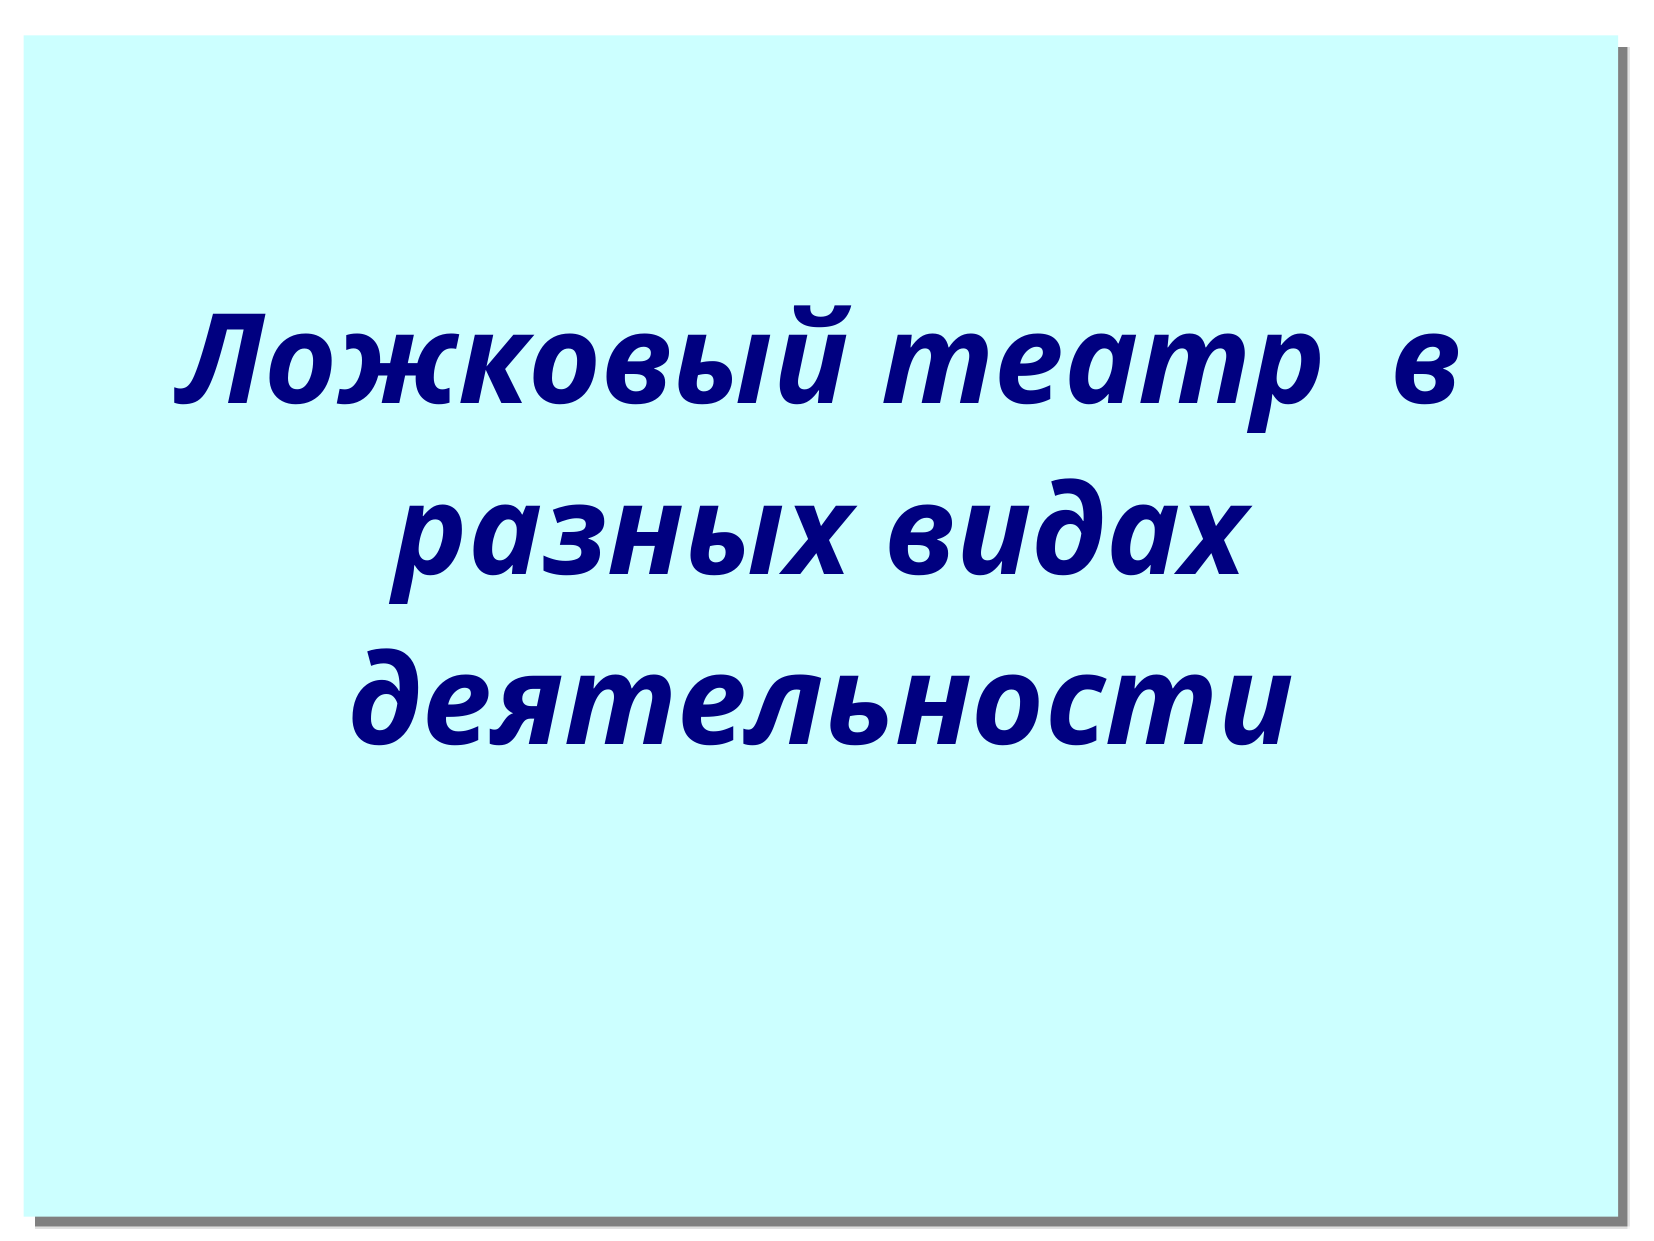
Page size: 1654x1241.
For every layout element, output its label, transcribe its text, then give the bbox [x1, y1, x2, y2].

text_box Ложковый театр в разных видах деятельности [23, 35, 1619, 1217]
